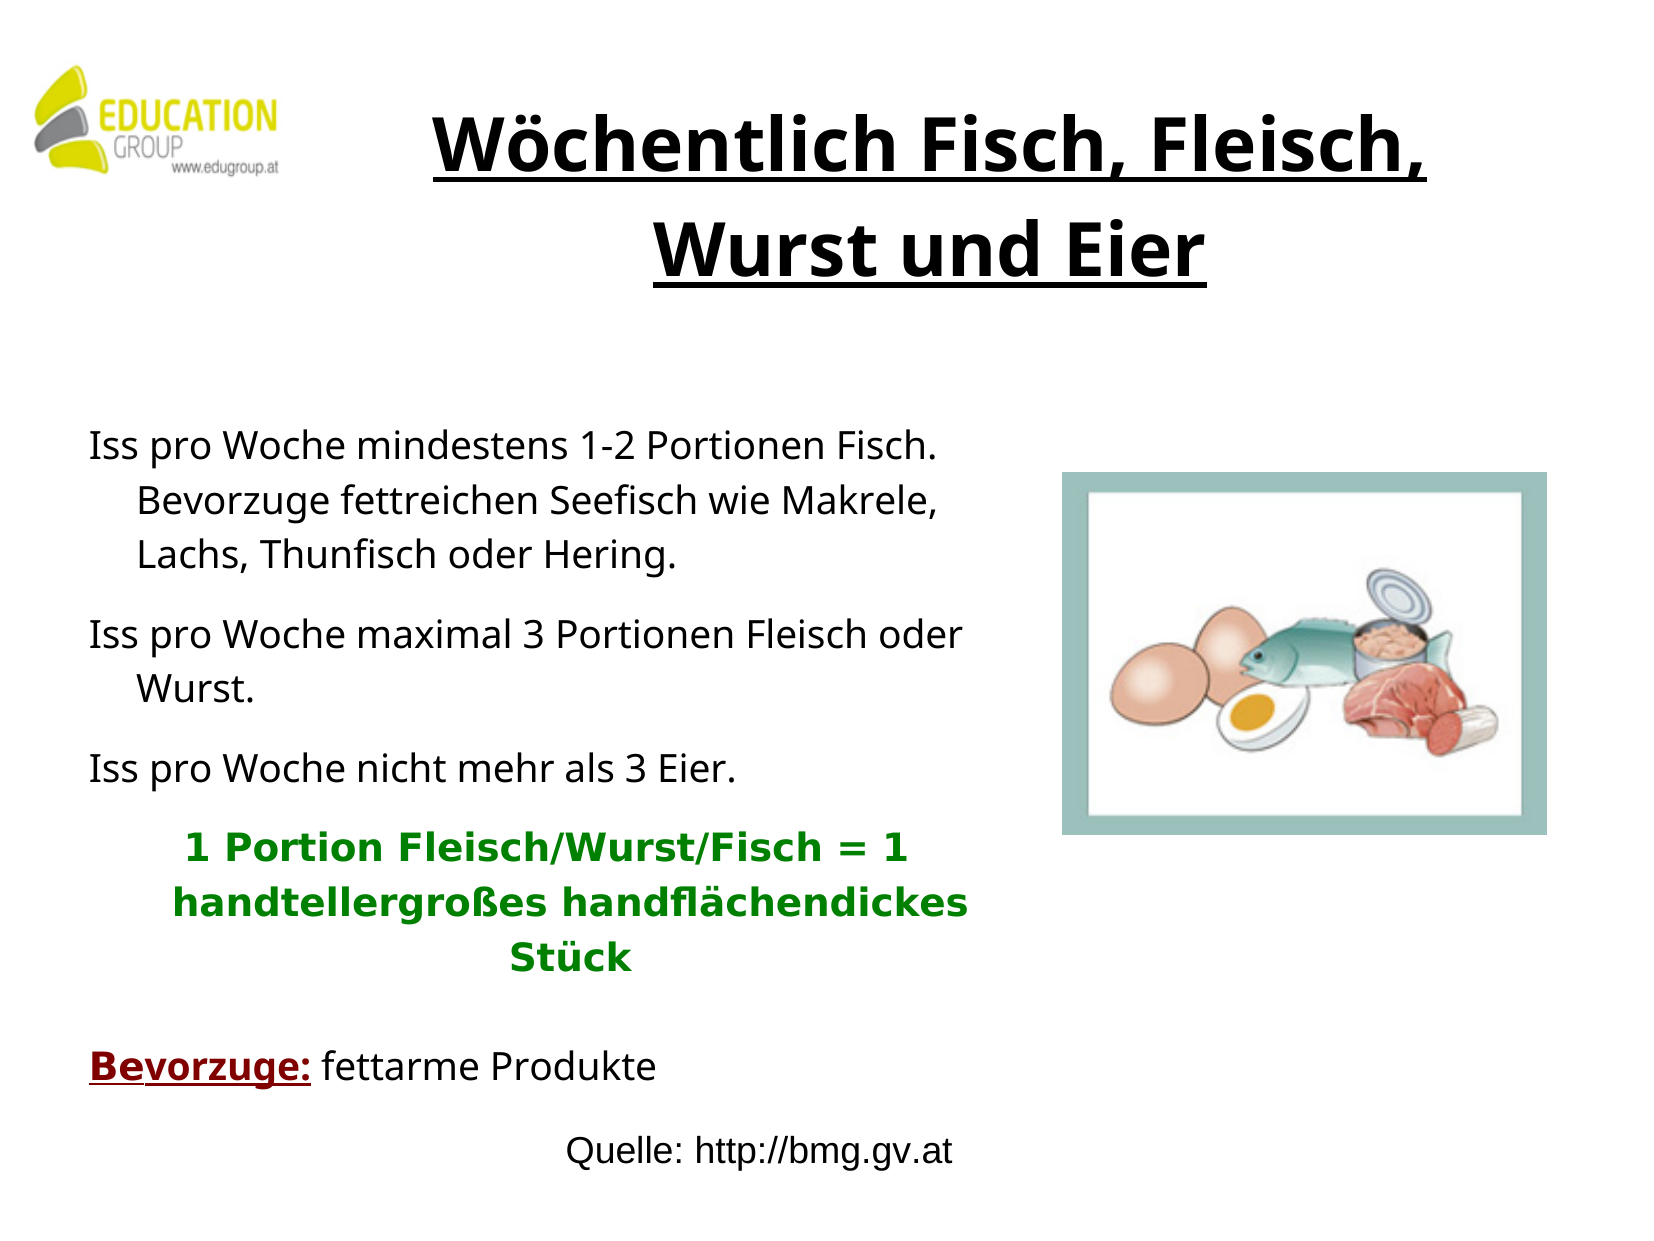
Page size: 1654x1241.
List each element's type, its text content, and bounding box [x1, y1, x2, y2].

list Iss pro Woche mindestens 1-2 Portionen Fisch. Bevorzuge fettreichen Seefisch wie Makrele, Lachs, Thunfisch oder Hering. Iss pro Woche maximal 3 Portionen Fleisch oder Wurst. Iss pro Woche nicht mehr als 3 Eier. 1 Portion Fleisch/Wurst/Fisch = 1 handtellergroßes handflächendickes Stück Bevorzuge: fettarme Produkte [88, 413, 1004, 1093]
title Wöchentlich Fisch, Fleisch, Wurst und Eier [324, 80, 1536, 292]
picture [29, 59, 284, 178]
picture [1062, 472, 1547, 835]
